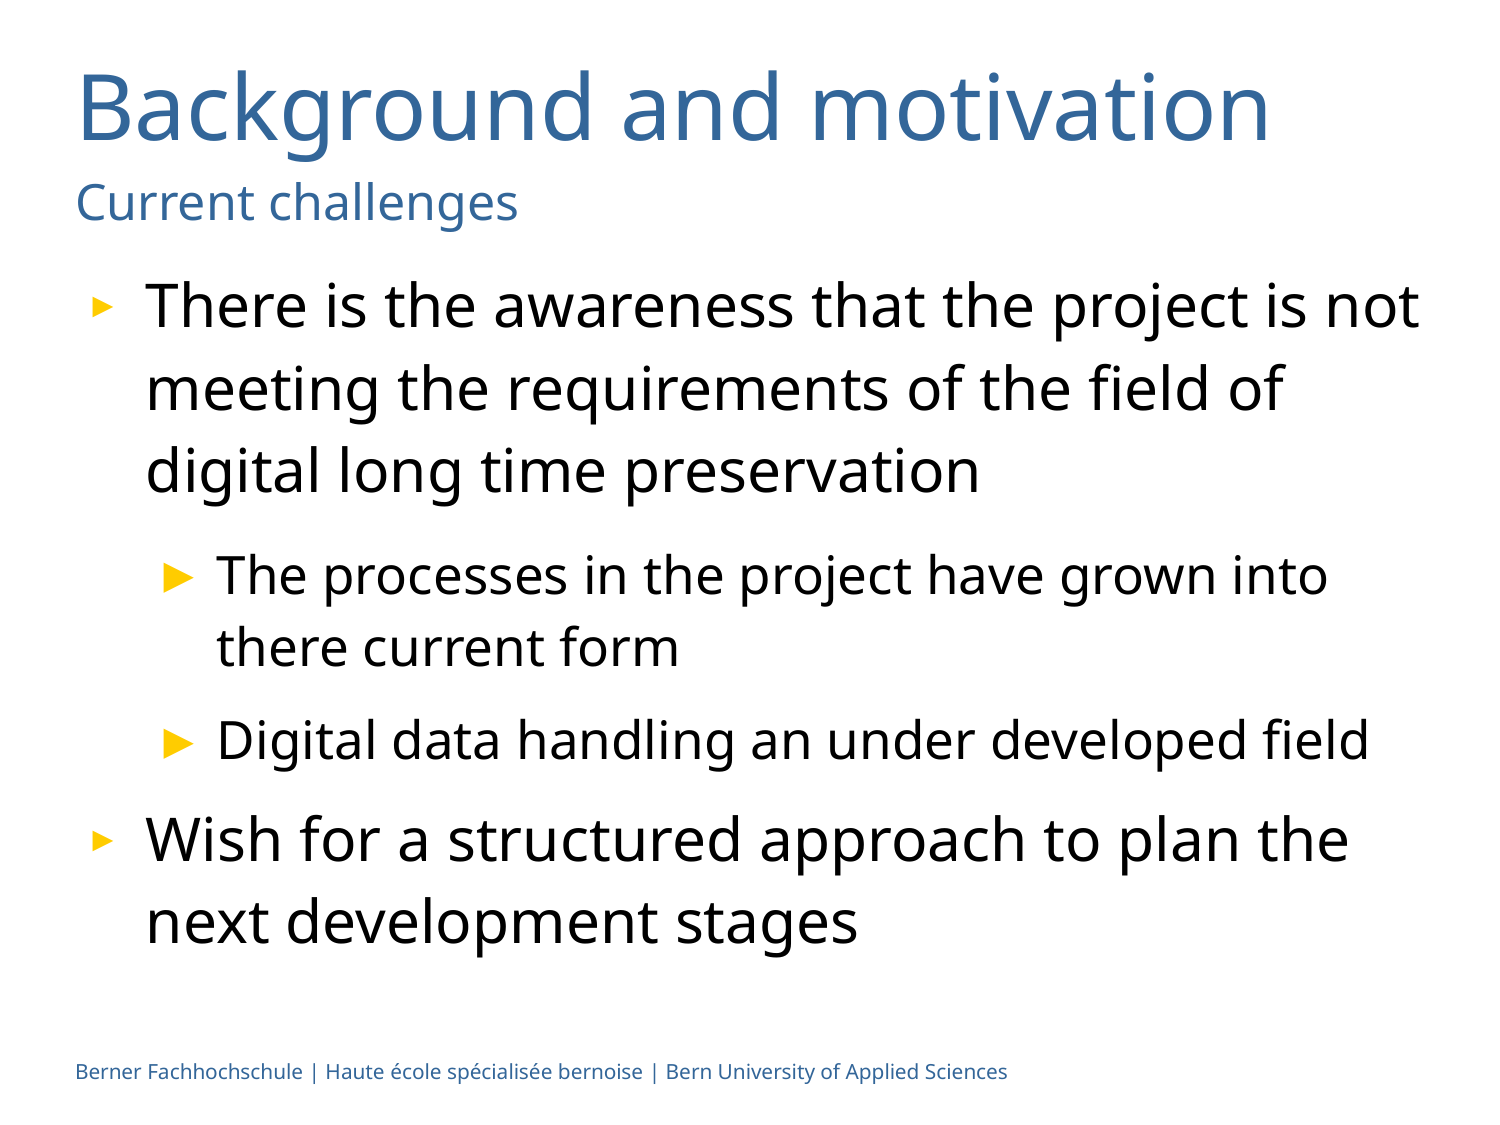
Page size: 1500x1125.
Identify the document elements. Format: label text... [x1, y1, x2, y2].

list There is the awareness that the project is not meeting the requirements of the field of digital long time preservation The processes in the project have grown into there current form Digital data handling an under developed field Wish for a structured approach to plan the next development stages [75, 263, 1425, 1057]
title Background and motivation Current challenges [75, 29, 1425, 248]
